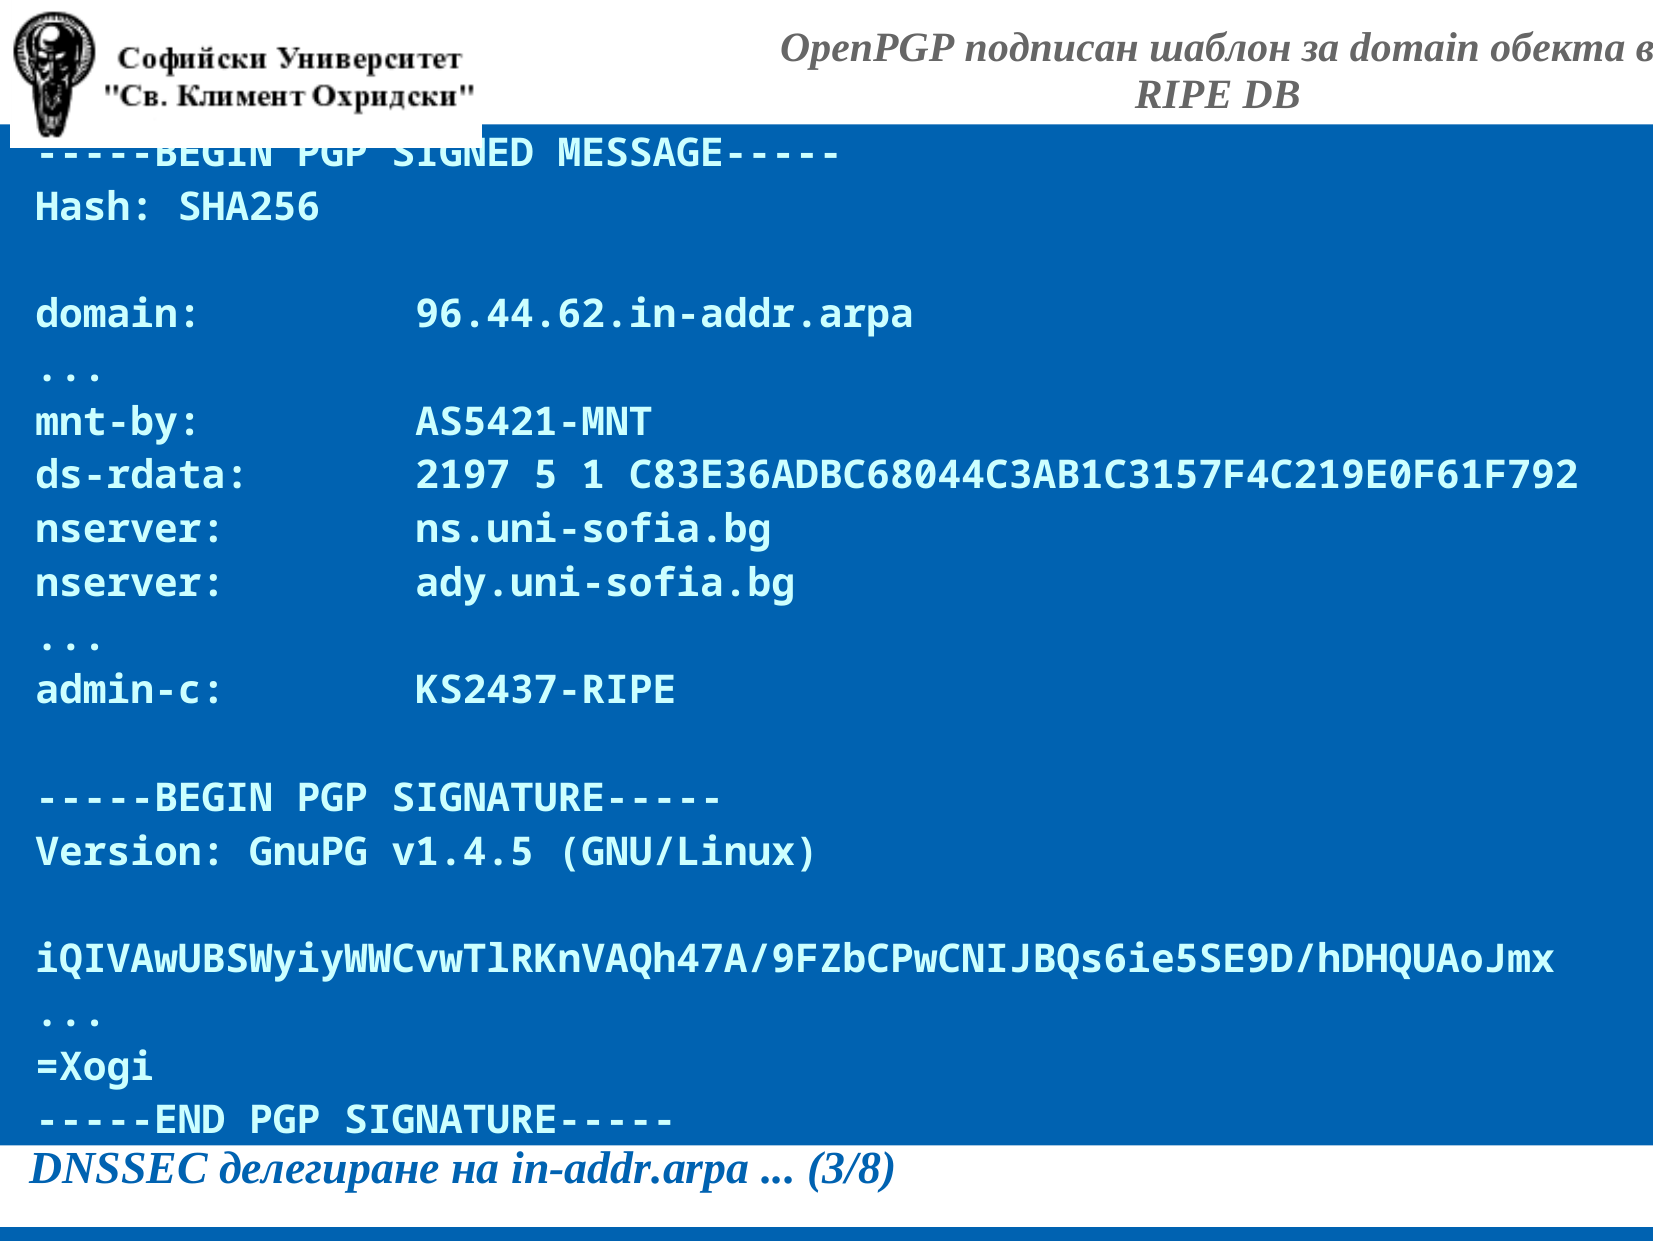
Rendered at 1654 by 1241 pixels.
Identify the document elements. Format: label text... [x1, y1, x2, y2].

text_box DNSSEC делегиране на in-addr.arpa ... (3/8) [29, 1143, 907, 1211]
text_box -----BEGIN PGP SIGNED MESSAGE----- Hash: SHA256 domain: 96.44.62.in-addr.arpa ... mnt-by: AS5421-MNT ds-rdata: 2197 5 1 C83E36ADBC68044C3AB1C3157F4C219E0F61F792 nserver: ns.uni-sofia.bg nserver: ady.uni-sofia.bg ... admin-c: KS2437-RIPE -----BEGIN PGP SIGNATURE----- Version: GnuPG v1.4.5 (GNU/Linux) iQIVAwUBSWyiyWWCvwTlRKnVAQh47A/9FZbCPwCNIJBQs6ie5SE9D/hDHQUAoJmx ... =Xogi -----END PGP SIGNATURE----- [0, 147, 1653, 1123]
title OpenPGP подписан шаблон за domain обекта в RIPE DB [776, 9, 1653, 124]
picture [10, 0, 482, 148]
